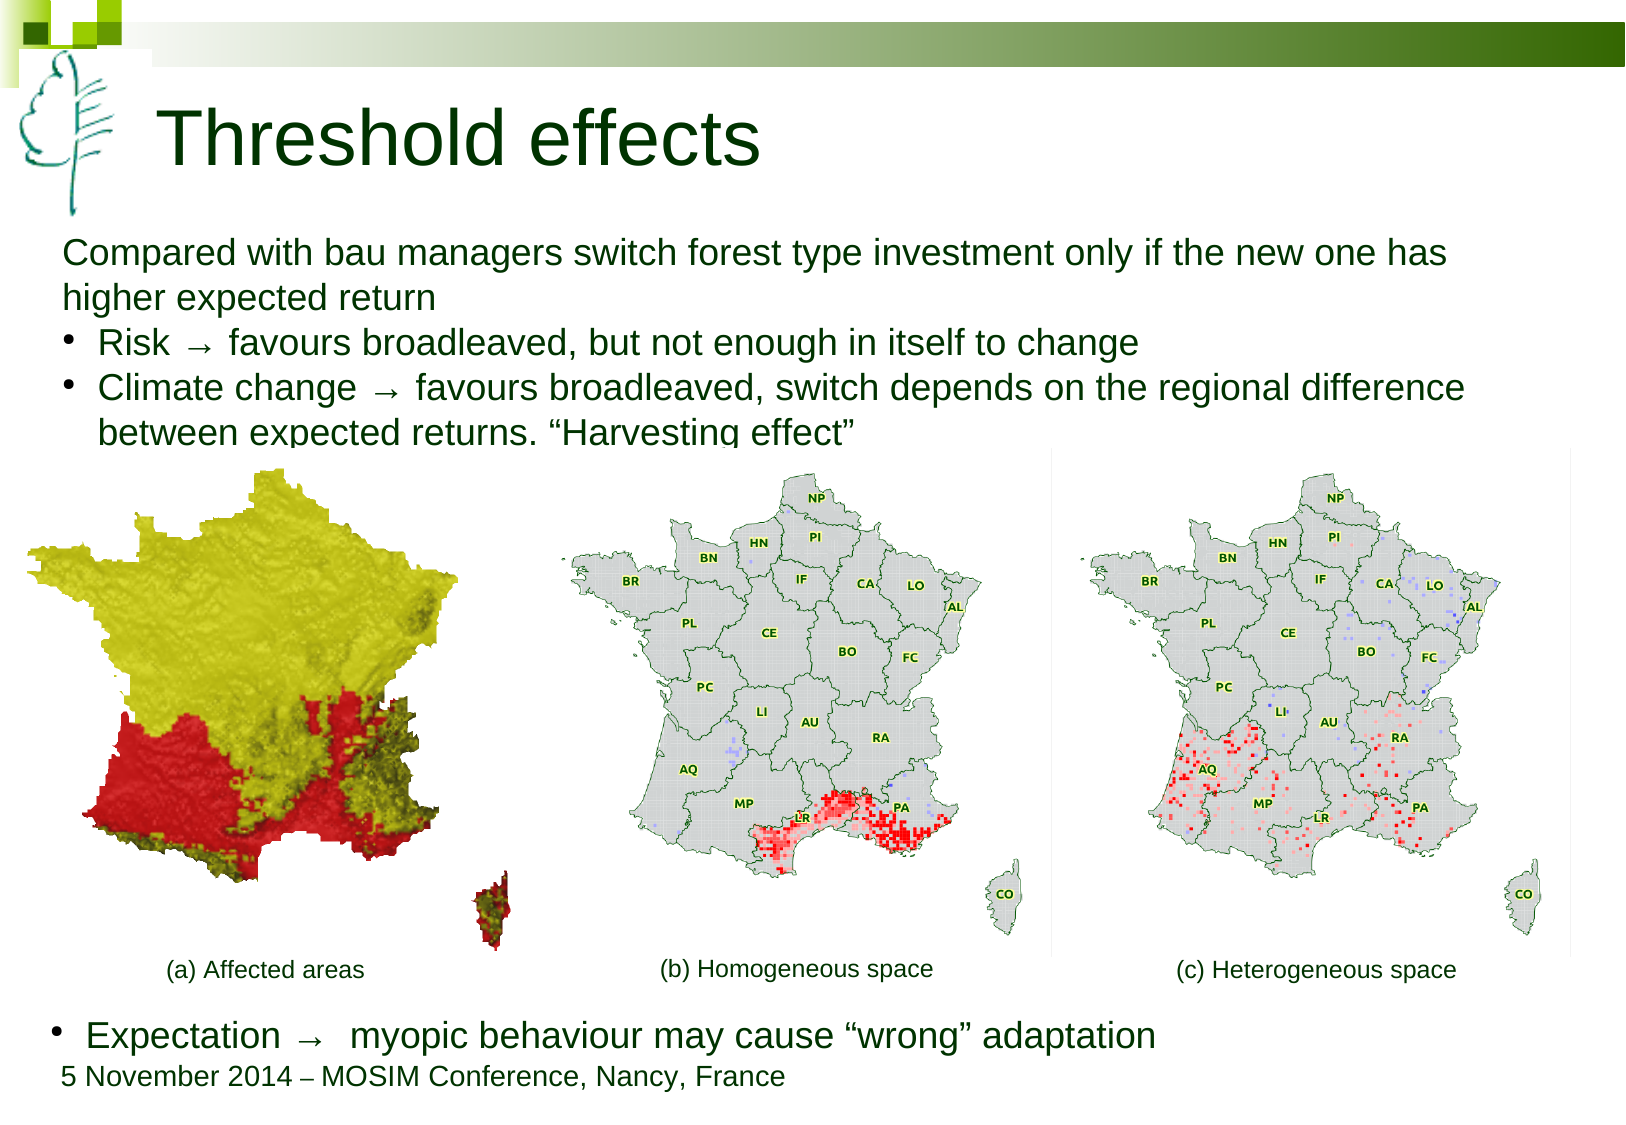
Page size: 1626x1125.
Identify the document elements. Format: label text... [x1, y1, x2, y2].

picture [1062, 448, 1571, 957]
title Threshold effects [140, 78, 1489, 189]
text_box (a) Affected areas [100, 946, 432, 991]
picture [11, 448, 520, 957]
text_box Compared with bau managers switch forest type investment only if the new one has higher expected return Risk → favours broadleaved, but not enough in itself to change Climate change → favours broadleaved, switch depends on the regional difference between expected returns. “Harvesting effect” [47, 220, 1548, 461]
text_box (b) Homogeneous space [631, 944, 963, 990]
picture [543, 448, 1052, 957]
text_box Expectation → myopic behaviour may cause “wrong” adaptation [35, 1003, 1536, 1063]
text_box (c) Heterogeneous space [1151, 946, 1483, 991]
picture [19, 49, 152, 220]
